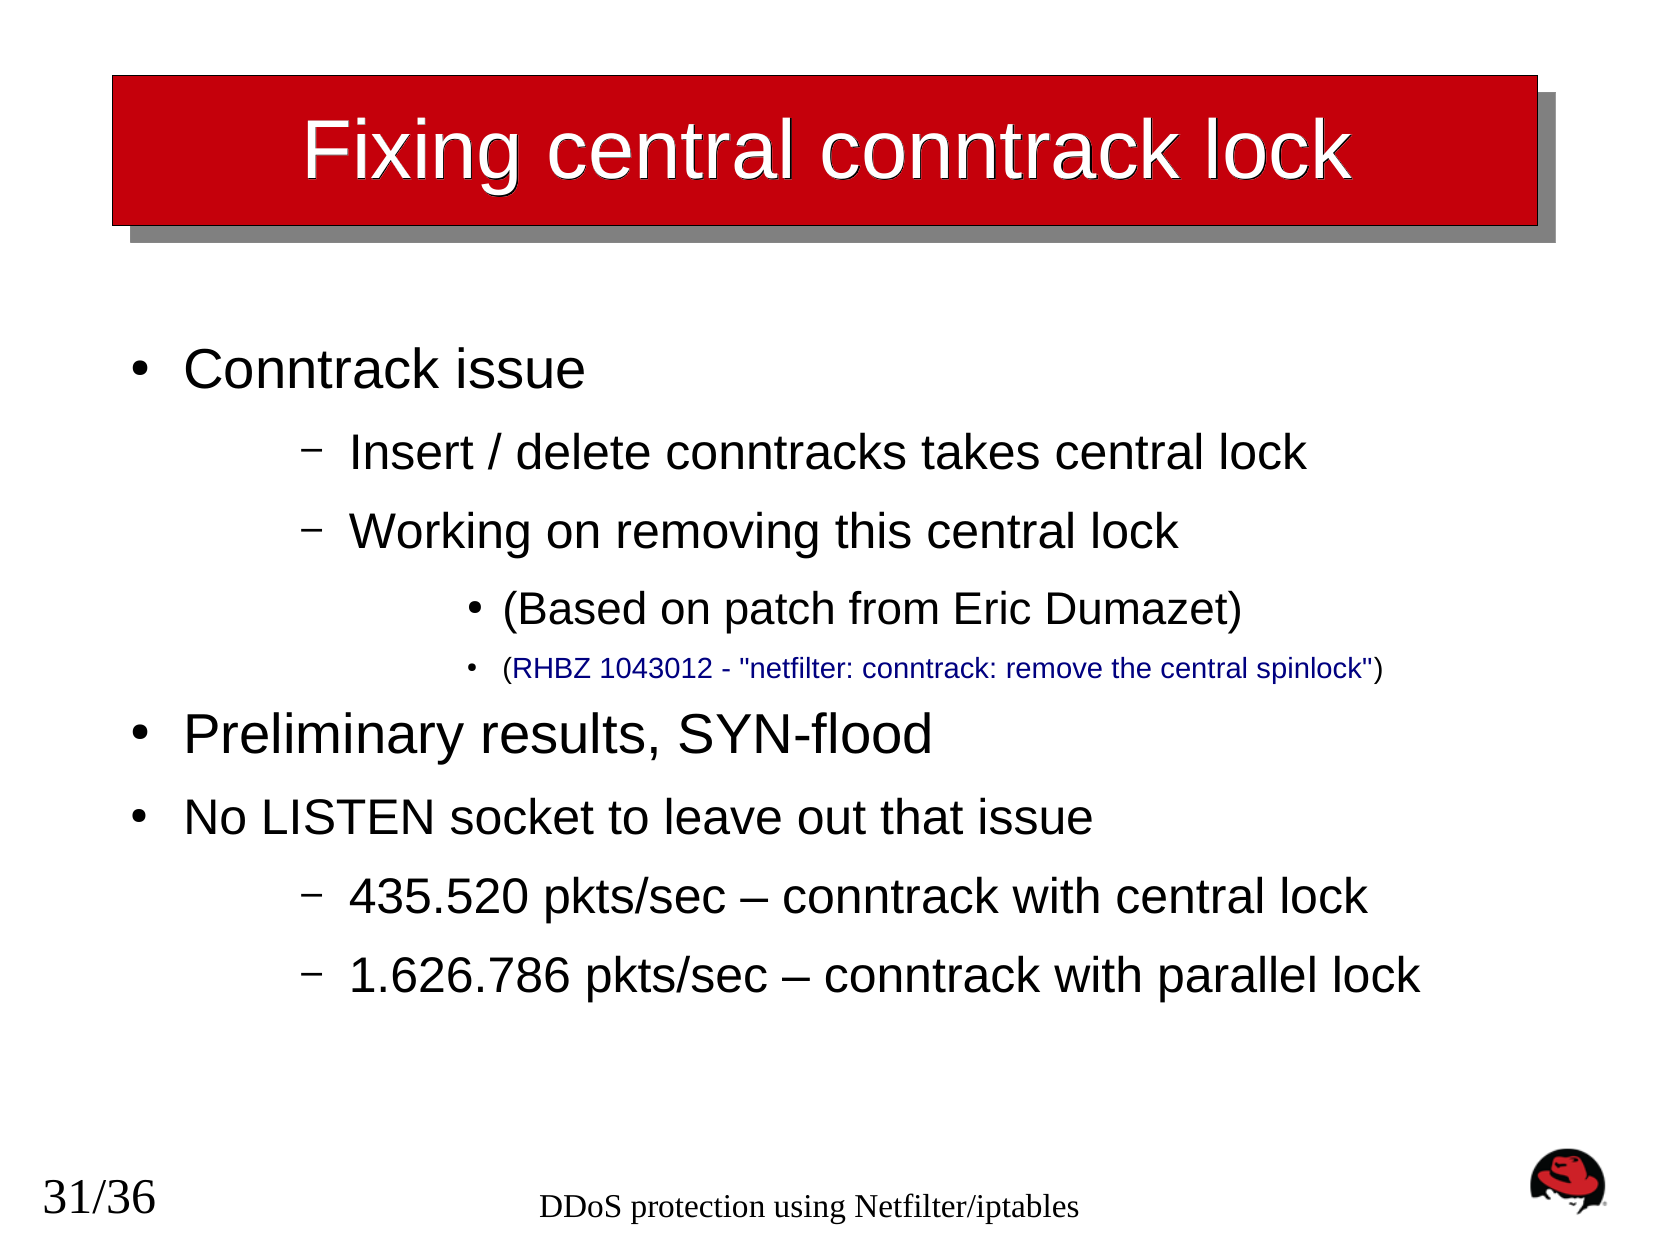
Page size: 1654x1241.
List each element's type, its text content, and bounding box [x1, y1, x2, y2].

title Fixing central conntrack lock [116, 75, 1538, 226]
picture [1529, 1146, 1613, 1224]
list Conntrack issue Insert / delete conntracks takes central lock Working on removing this central lock (Based on patch from Eric Dumazet) (RHBZ 1043012 - "netfilter: conntrack: remove the central spinlock") Preliminary results, SYN-flood No LISTEN socket to leave out that issue 435.520 pkts/sec – conntrack with central lock 1.626.786 pkts/sec – conntrack with parallel lock [112, 337, 1538, 1126]
